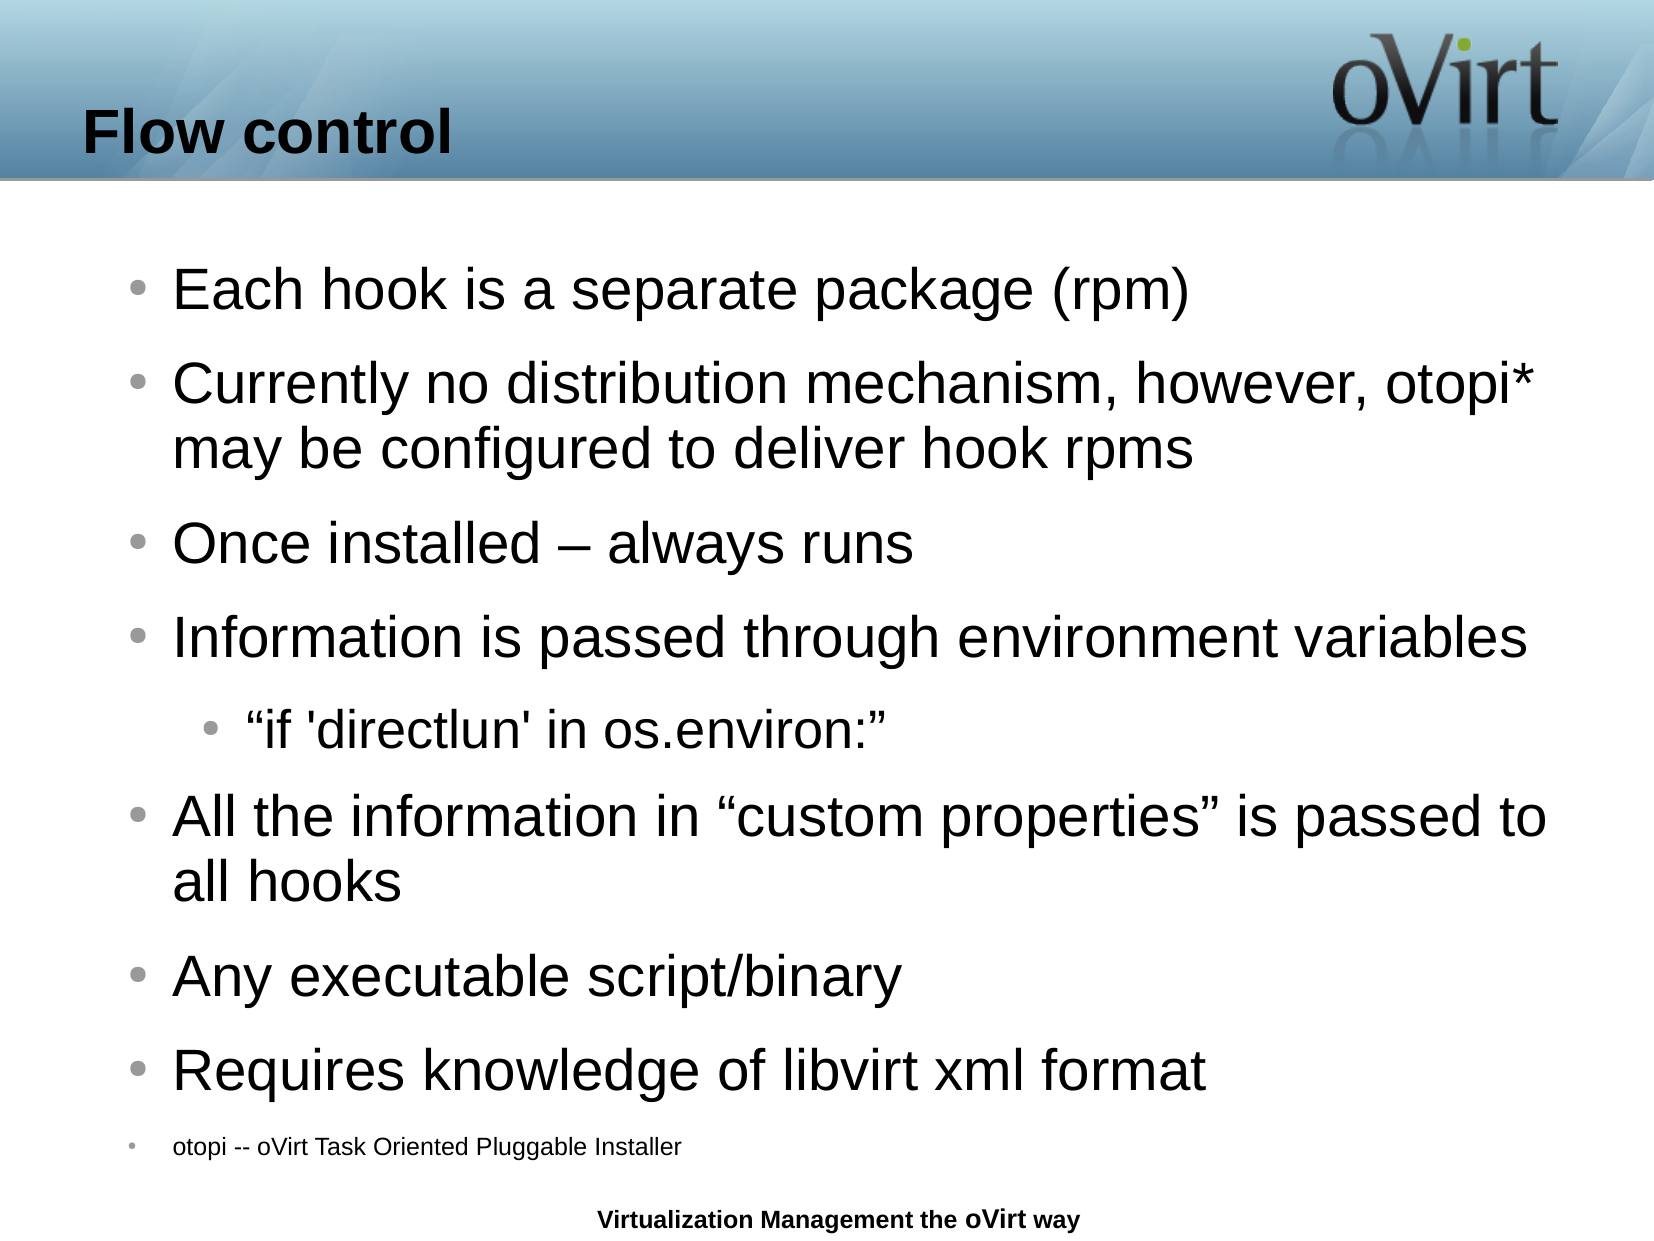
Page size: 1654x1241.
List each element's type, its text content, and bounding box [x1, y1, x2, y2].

title Flow control [82, 37, 1303, 226]
list Each hook is a separate package (rpm) Currently no distribution mechanism, however, otopi* may be configured to deliver hook rpms Once installed – always runs Information is passed through environment variables “if 'directlun' in os.environ:” All the information in “custom properties” is passed to all hooks Any executable script/binary Requires knowledge of libvirt xml format otopi -- oVirt Task Oriented Pluggable Installer [112, 256, 1601, 1161]
picture [1333, 25, 1558, 175]
